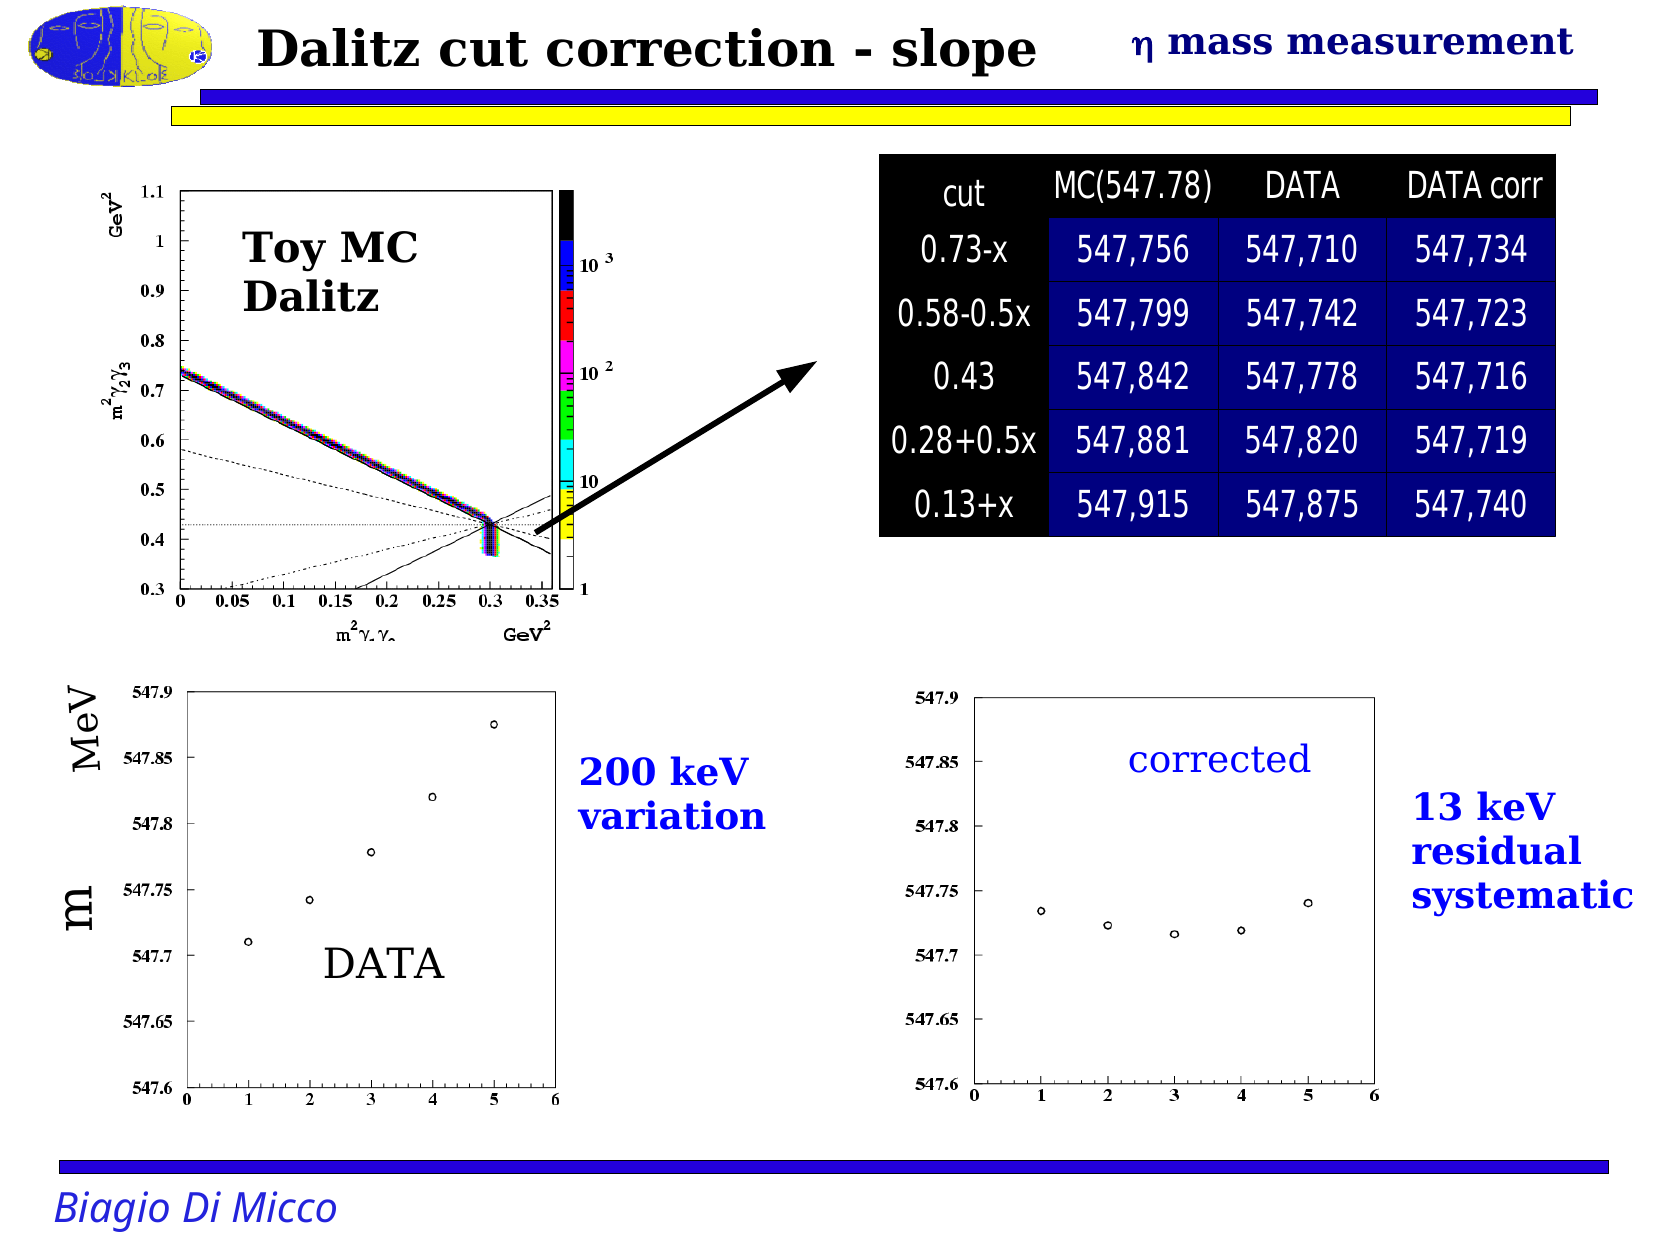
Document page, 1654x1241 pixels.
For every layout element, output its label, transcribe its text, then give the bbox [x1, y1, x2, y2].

chart [877, 152, 1654, 539]
text_box DATA [322, 940, 496, 989]
picture [20, 2, 220, 89]
text_box Dalitz cut correction - slope [255, 19, 1075, 78]
text_box MeV [58, 662, 110, 775]
text_box corrected [1128, 738, 1365, 782]
text_box 200 keV variation [578, 750, 875, 839]
picture [868, 648, 1398, 1137]
picture [87, 139, 618, 1142]
text_box Toy MC Dalitz [242, 223, 437, 322]
text_box m [45, 855, 105, 934]
text_box 13 keV residual systematic [1411, 785, 1654, 918]
